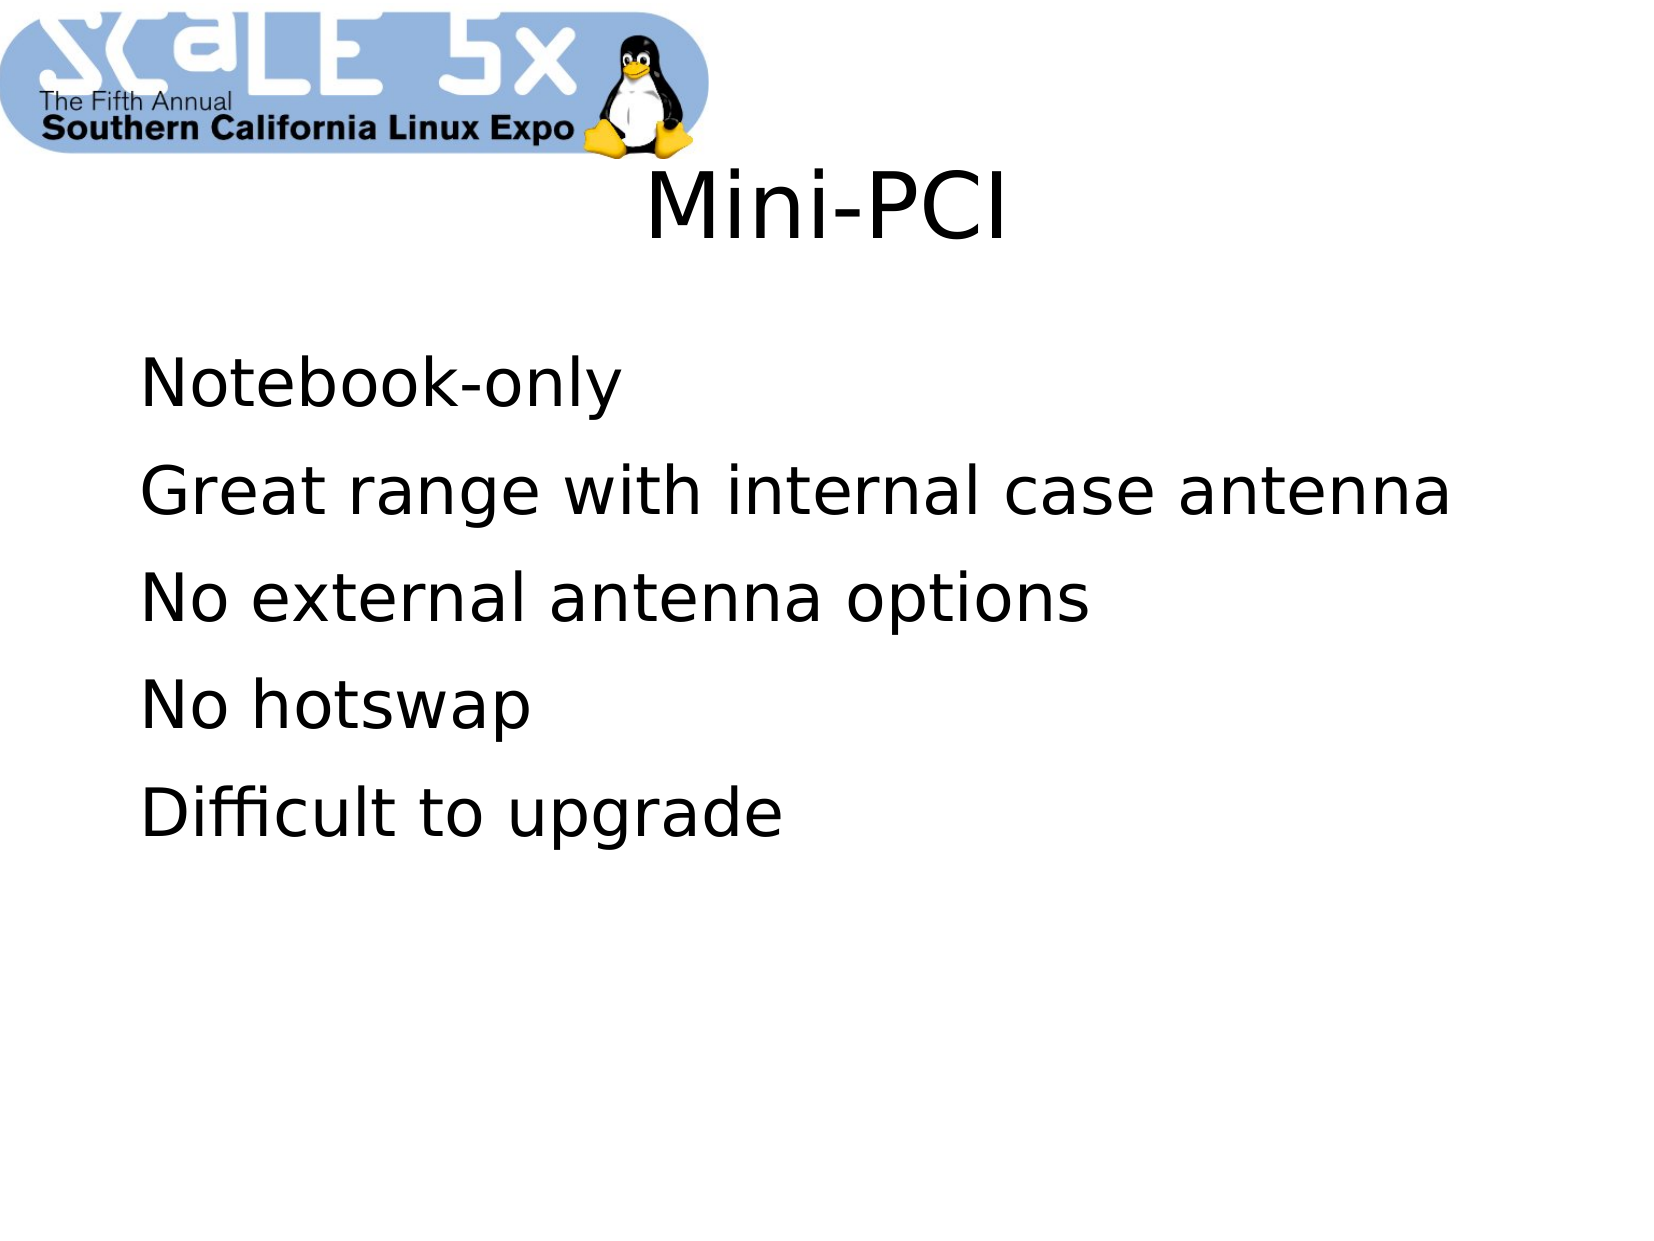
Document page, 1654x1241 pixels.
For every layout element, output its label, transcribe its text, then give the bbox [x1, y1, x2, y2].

list Notebook-only Great range with internal case antenna No external antenna options No hotswap Difficult to upgrade [121, 344, 1533, 1127]
picture [0, 3, 709, 159]
title Mini-PCI [121, 102, 1533, 311]
